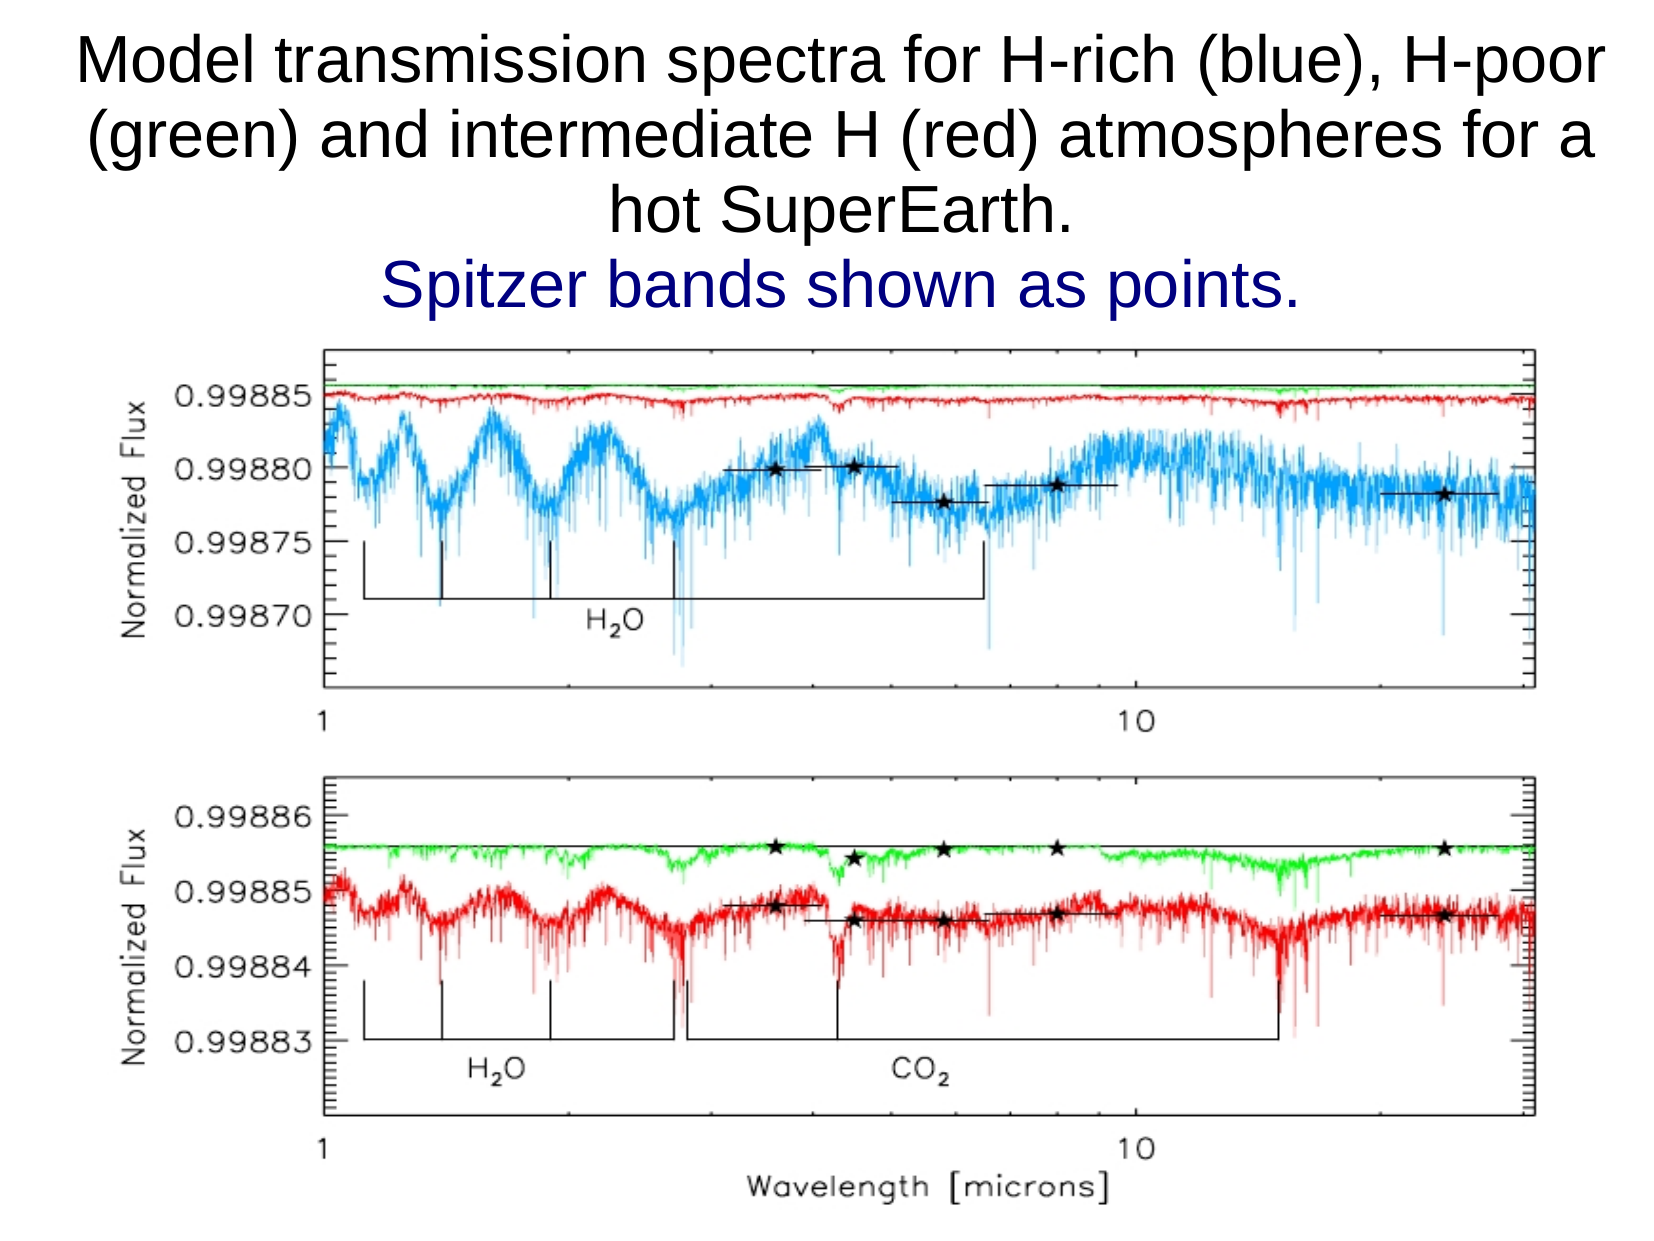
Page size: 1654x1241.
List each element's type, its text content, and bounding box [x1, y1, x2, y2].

picture [107, 329, 1546, 1216]
text_box Model transmission spectra for H-rich (blue), H-poor (green) and intermediate H (red) atmospheres for a hot SuperEarth. Spitzer bands shown as points. [30, 15, 1654, 329]
